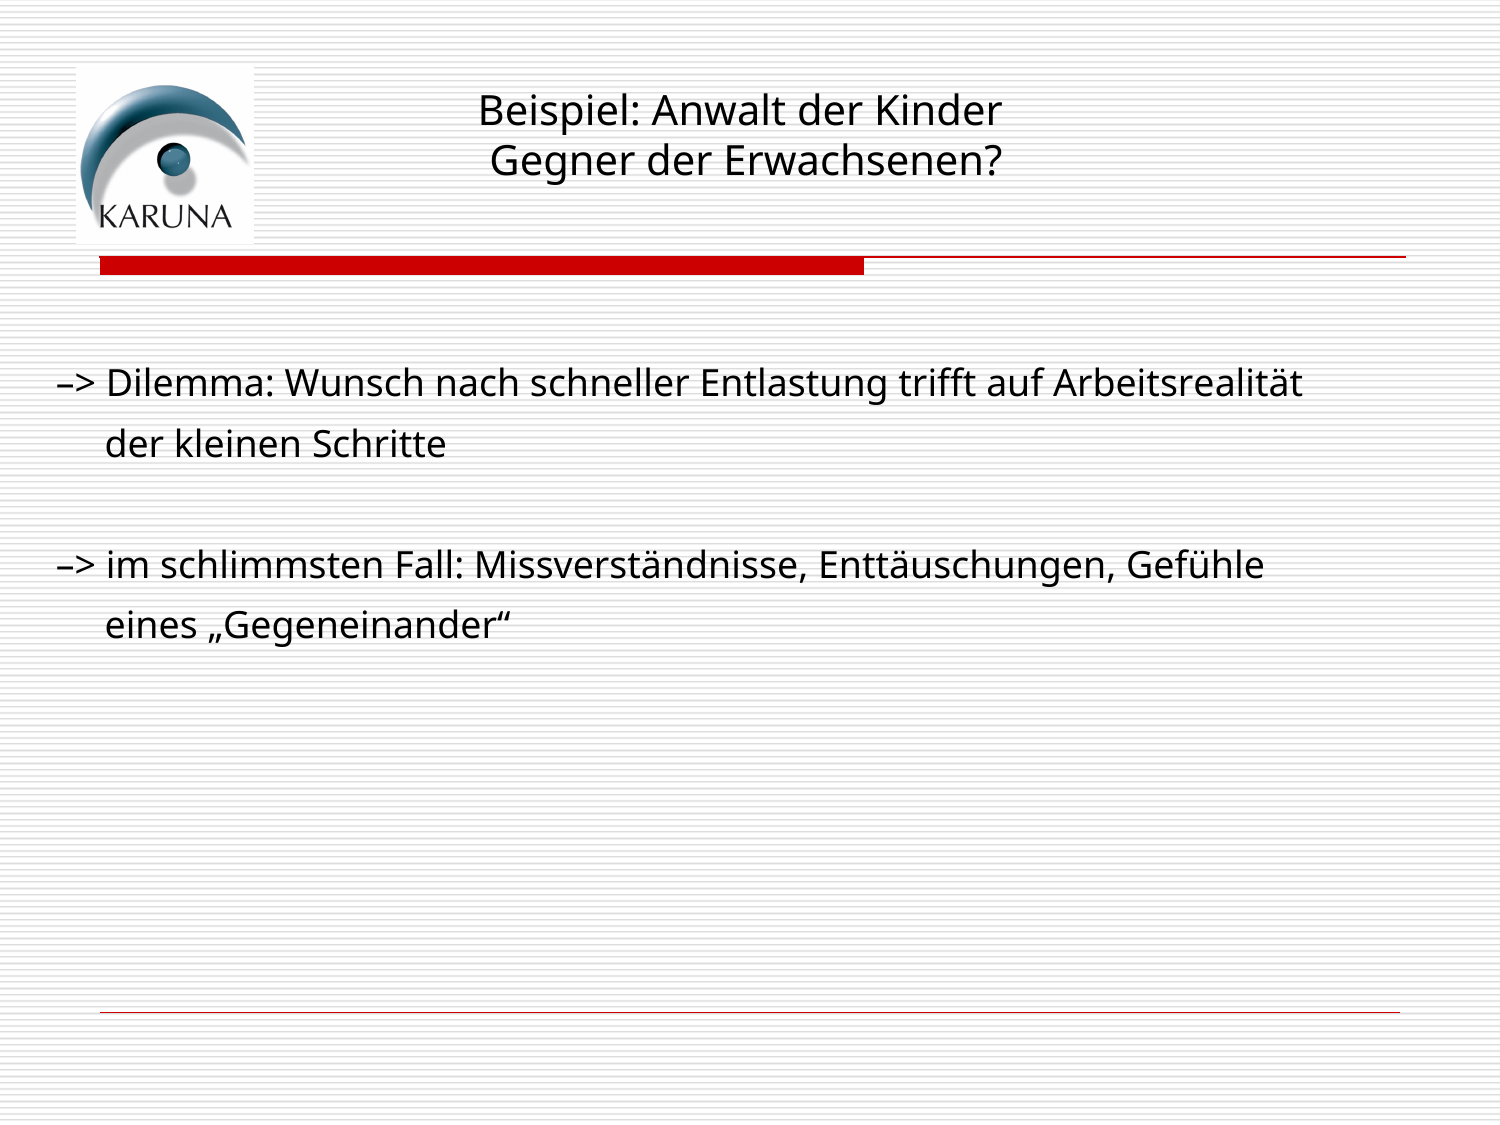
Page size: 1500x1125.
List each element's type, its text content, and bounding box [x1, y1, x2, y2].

title Beispiel: Anwalt der Kinder Gegner der Erwachsenen? [314, 97, 1178, 192]
list –> Dilemma: Wunsch nach schneller Entlastung trifft auf Arbeitsrealität der kleinen Schritte –> im schlimmsten Fall: Missverständnisse, Enttäuschungen, Gefühle eines „Gegeneinander“ [41, 290, 1447, 1071]
picture [0, 0, 1500, 1125]
